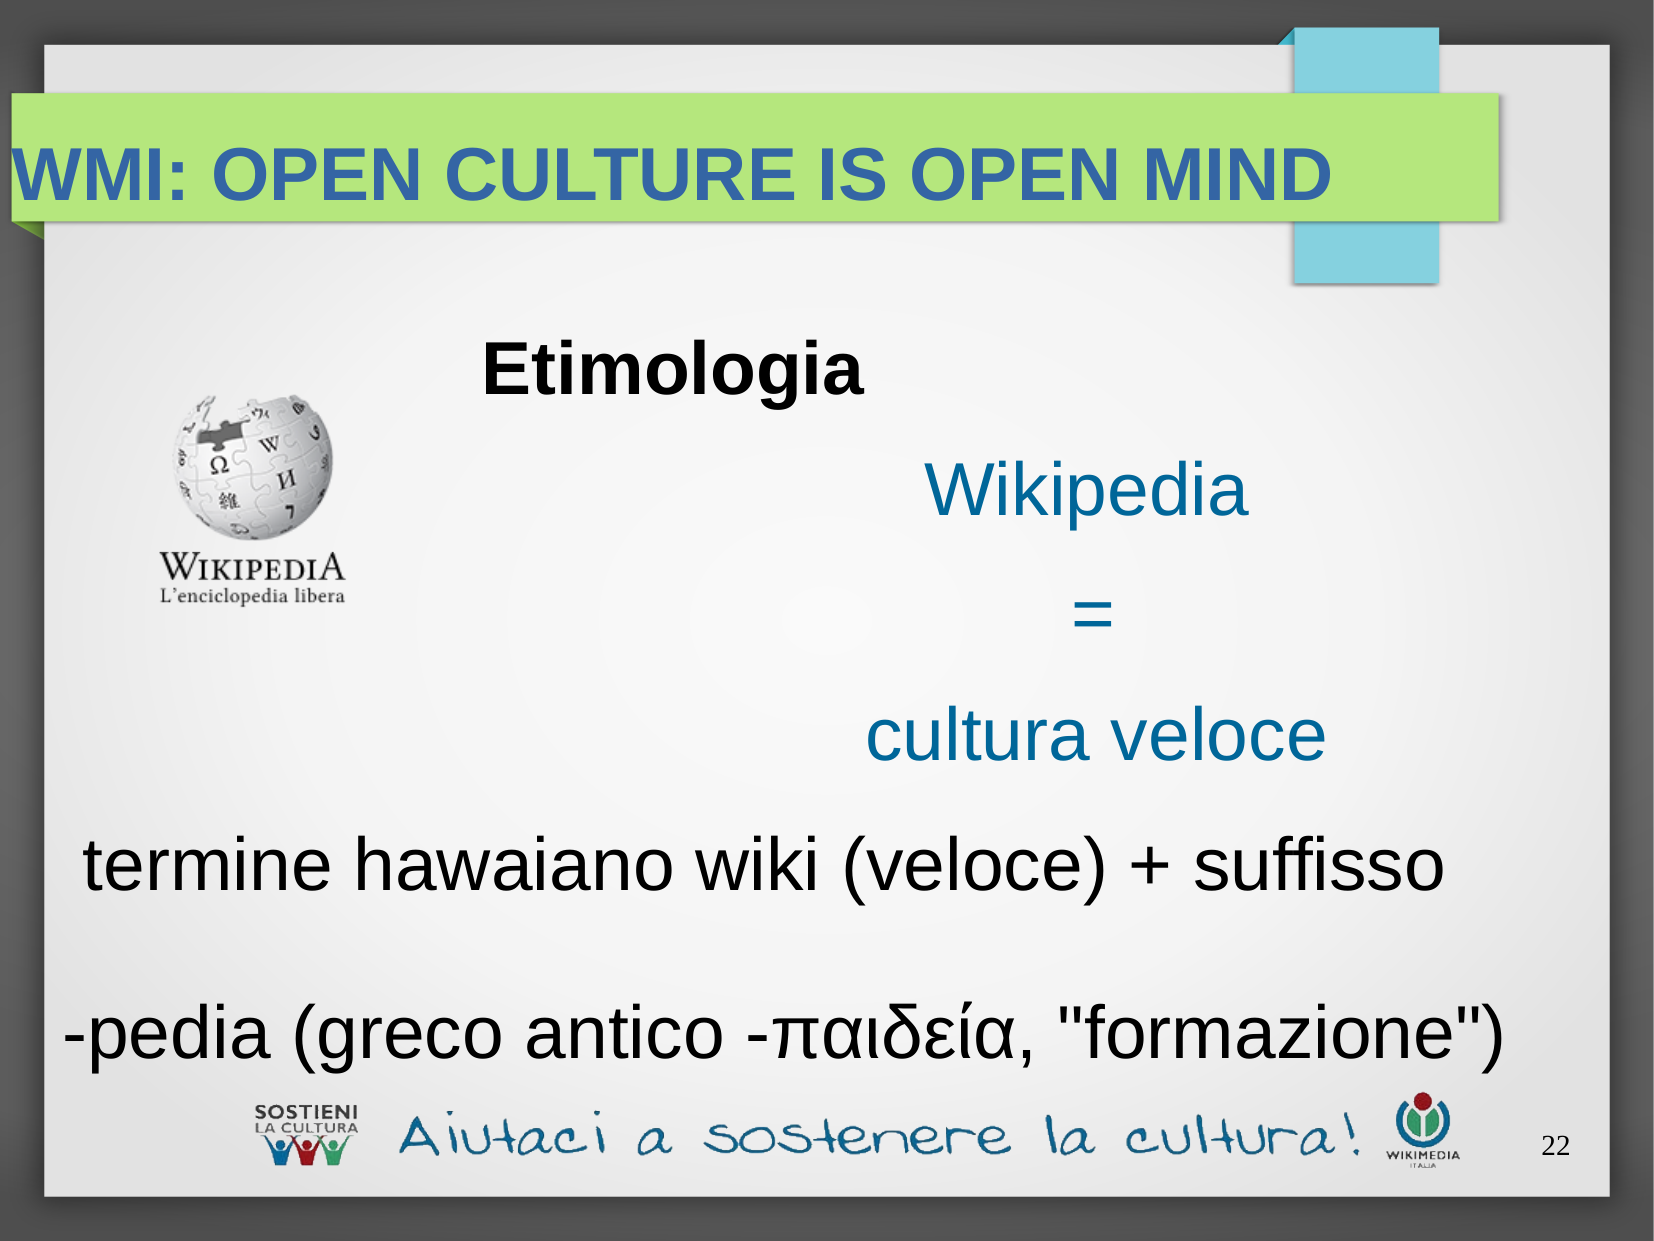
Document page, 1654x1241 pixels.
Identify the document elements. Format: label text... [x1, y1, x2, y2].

text_box cultura veloce [850, 685, 1344, 784]
text_box Wikipedia [909, 439, 1283, 539]
picture [0, 0, 1654, 1241]
title WMI: OPEN CULTURE IS OPEN MIND [11, 17, 1642, 249]
text_box Etimologia [431, 318, 916, 443]
text_box termine hawaiano wiki (veloce) + suffisso -pedia (greco antico -παιδεία, "formazione") [47, 814, 1630, 1111]
text_box = [1056, 563, 1131, 663]
